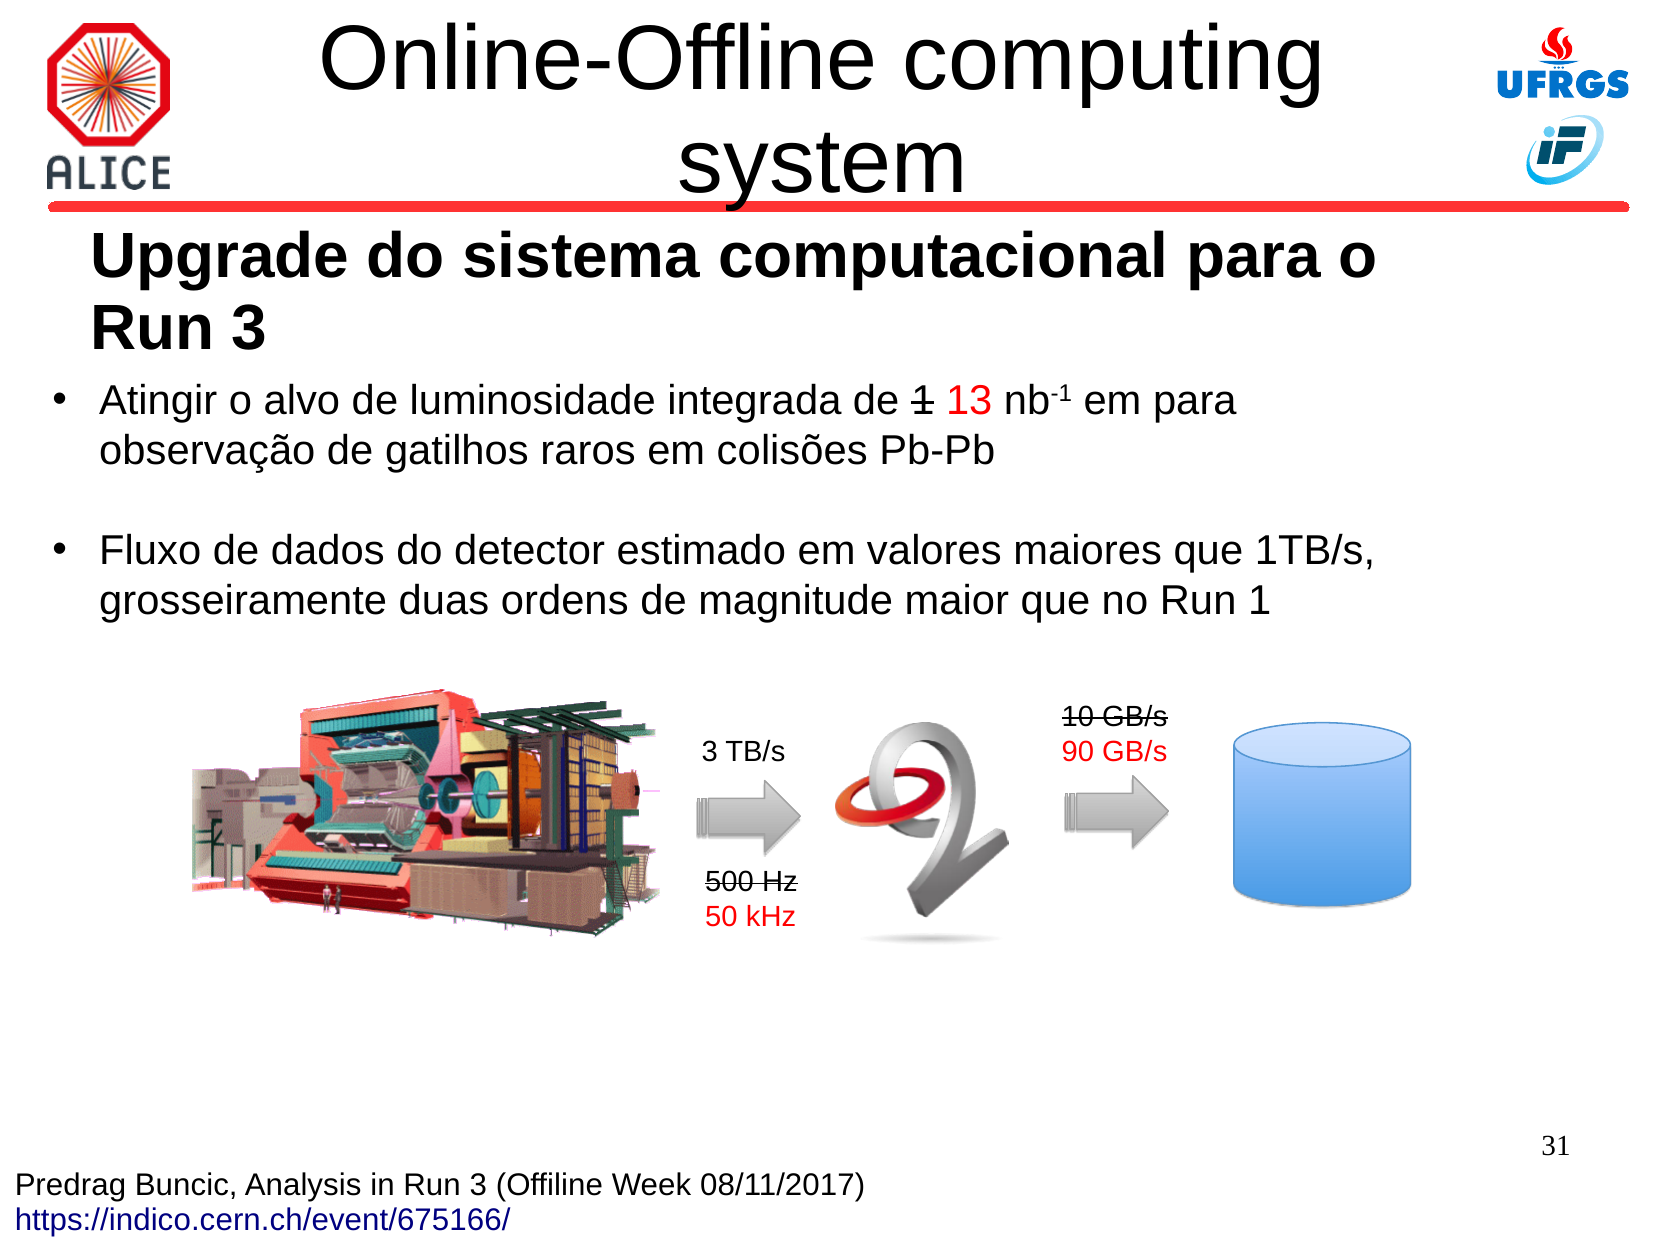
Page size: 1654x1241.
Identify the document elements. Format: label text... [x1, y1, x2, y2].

text_box [1069, 793, 1075, 830]
text_box 3 TB/s [686, 725, 801, 775]
text_box [708, 780, 801, 852]
title Online-Offline computing system [193, 5, 1453, 213]
text_box [1234, 747, 1411, 906]
text_box Predrag Buncic, Analysis in Run 3 (Offiline Week 08/11/2017) https://indico.cern.ch/event/675166/ [0, 1159, 1252, 1241]
picture [192, 678, 660, 945]
text_box [701, 798, 707, 834]
picture [1526, 153, 1531, 162]
text_box 10 GB/s 90 GB/s [1046, 689, 1183, 775]
title Upgrade do sistema computacional para o Run 3 [75, 211, 1425, 315]
text_box 500 Hz 50 kHz [690, 855, 813, 940]
picture [835, 722, 1009, 945]
picture [47, 23, 170, 190]
picture [1497, 27, 1629, 103]
text_box [1076, 775, 1169, 847]
text_box Atingir o alvo de luminosidade integrada de 1 13 nb-1 em para observação de gatilhos raros em colisões Pb-Pb Fluxo de dados do detector estimado em valores maiores que 1TB/s, grosseiramente duas ordens de magnitude maior que no Run 1 [37, 315, 1450, 681]
picture [1542, 176, 1558, 185]
